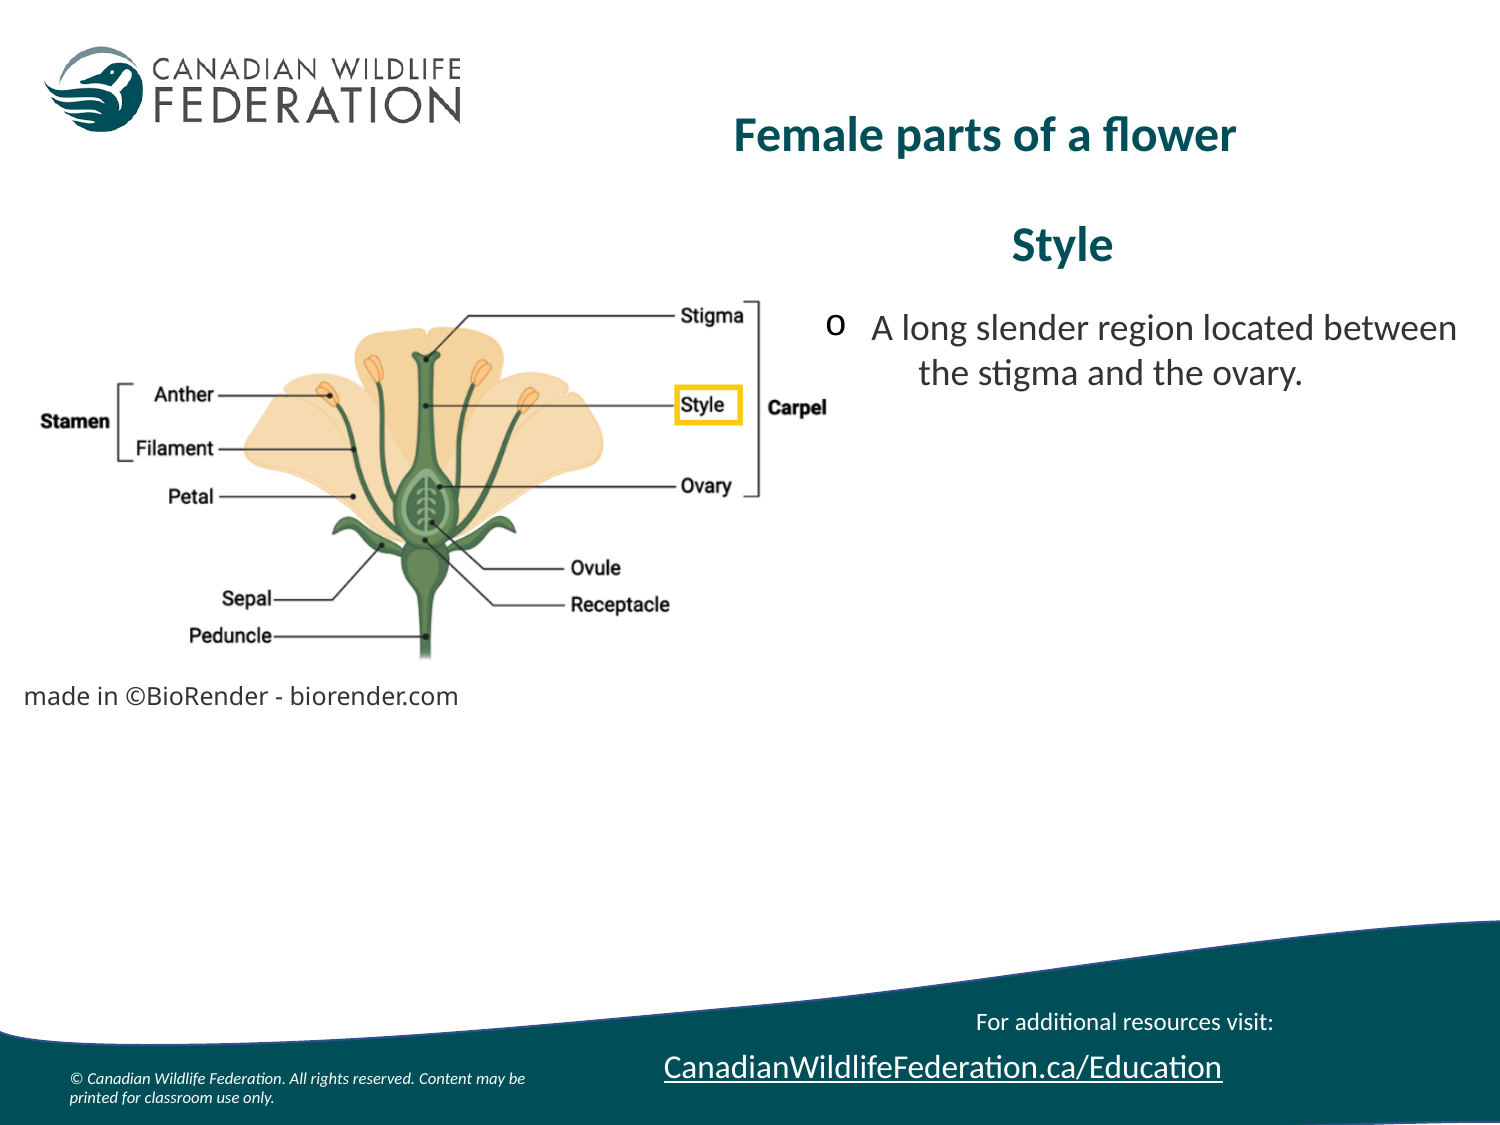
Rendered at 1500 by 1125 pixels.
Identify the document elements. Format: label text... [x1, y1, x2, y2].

text_box For additional resources visit: [961, 998, 1438, 1044]
text_box made in ©BioRender - biorender.com [8, 672, 830, 718]
text_box Style [693, 204, 1433, 280]
text_box Female parts of a flower [615, 93, 1356, 170]
picture [44, 46, 460, 132]
text_box A long slender region located between the stigma and the ovary. [809, 295, 1498, 404]
text_box © Canadian Wildlife Federation. All rights reserved. Content may be printed for classroom use only. [54, 1059, 562, 1116]
text_box CanadianWildlifeFederation.ca/Education [648, 1037, 1438, 1094]
text_box [0, 921, 1500, 1125]
picture [17, 211, 838, 673]
